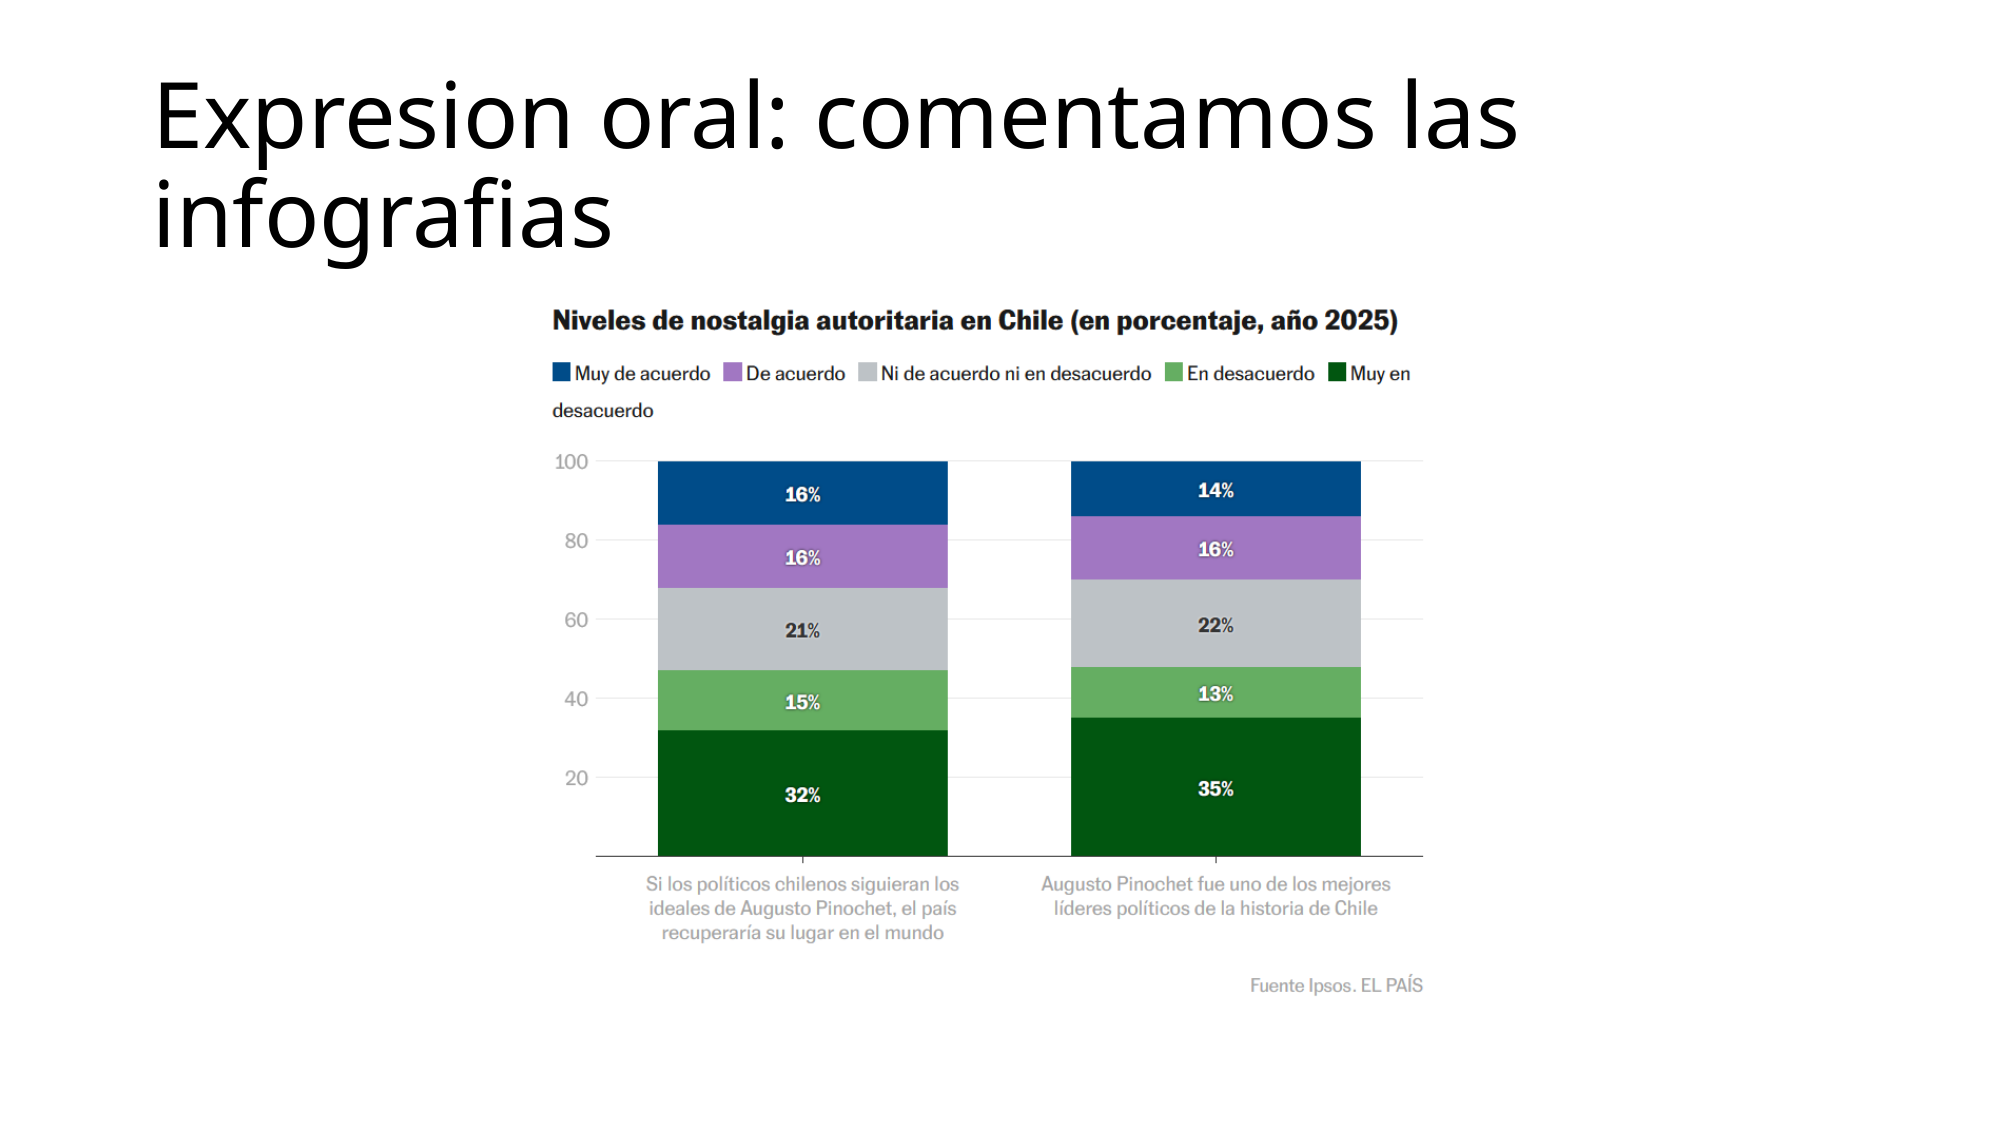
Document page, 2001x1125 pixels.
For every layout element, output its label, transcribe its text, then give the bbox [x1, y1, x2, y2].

title Expresion oral: comentamos las infografias [137, 59, 1863, 278]
picture [541, 299, 1459, 1014]
